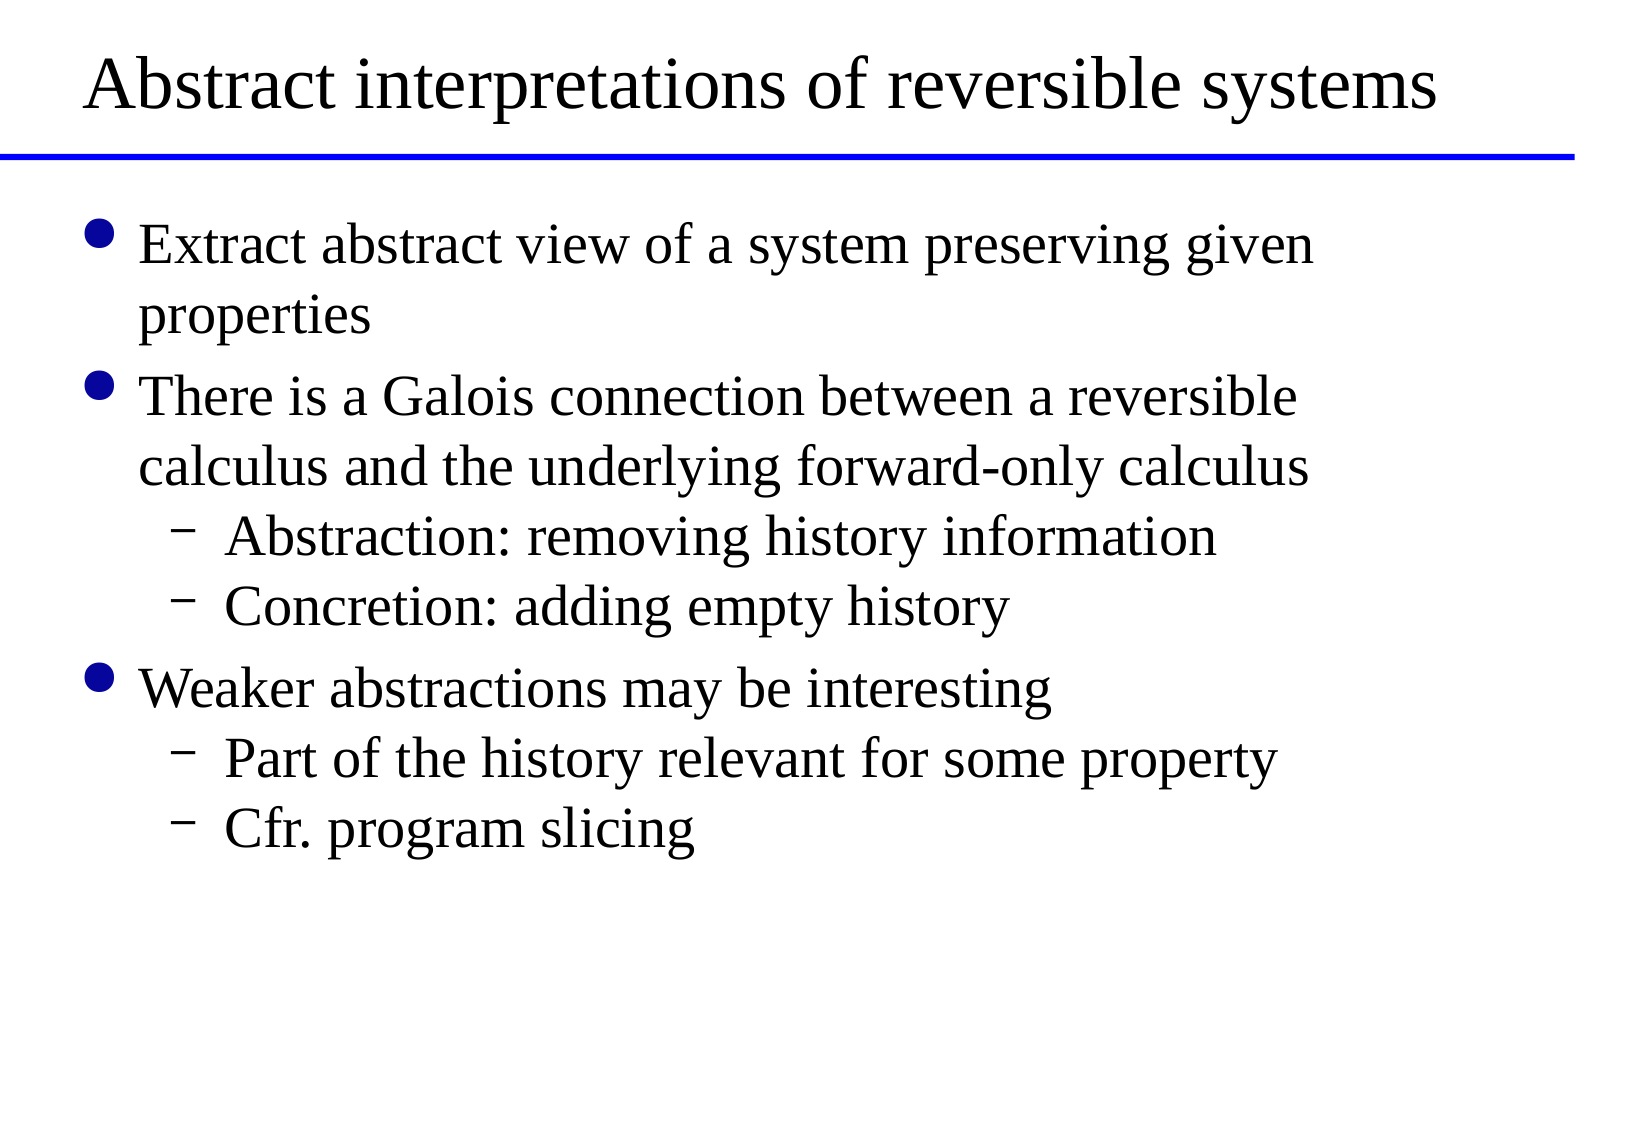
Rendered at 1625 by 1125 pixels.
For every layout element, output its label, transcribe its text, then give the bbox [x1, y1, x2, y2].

list Extract abstract view of a system preserving given properties There is a Galois connection between a reversible calculus and the underlying forward-only calculus Abstraction: removing history information Concretion: adding empty history Weaker abstractions may be interesting Part of the history relevant for some property Cfr. program slicing [67, 198, 1478, 1061]
title Abstract interpretations of reversible systems [67, 27, 1544, 131]
